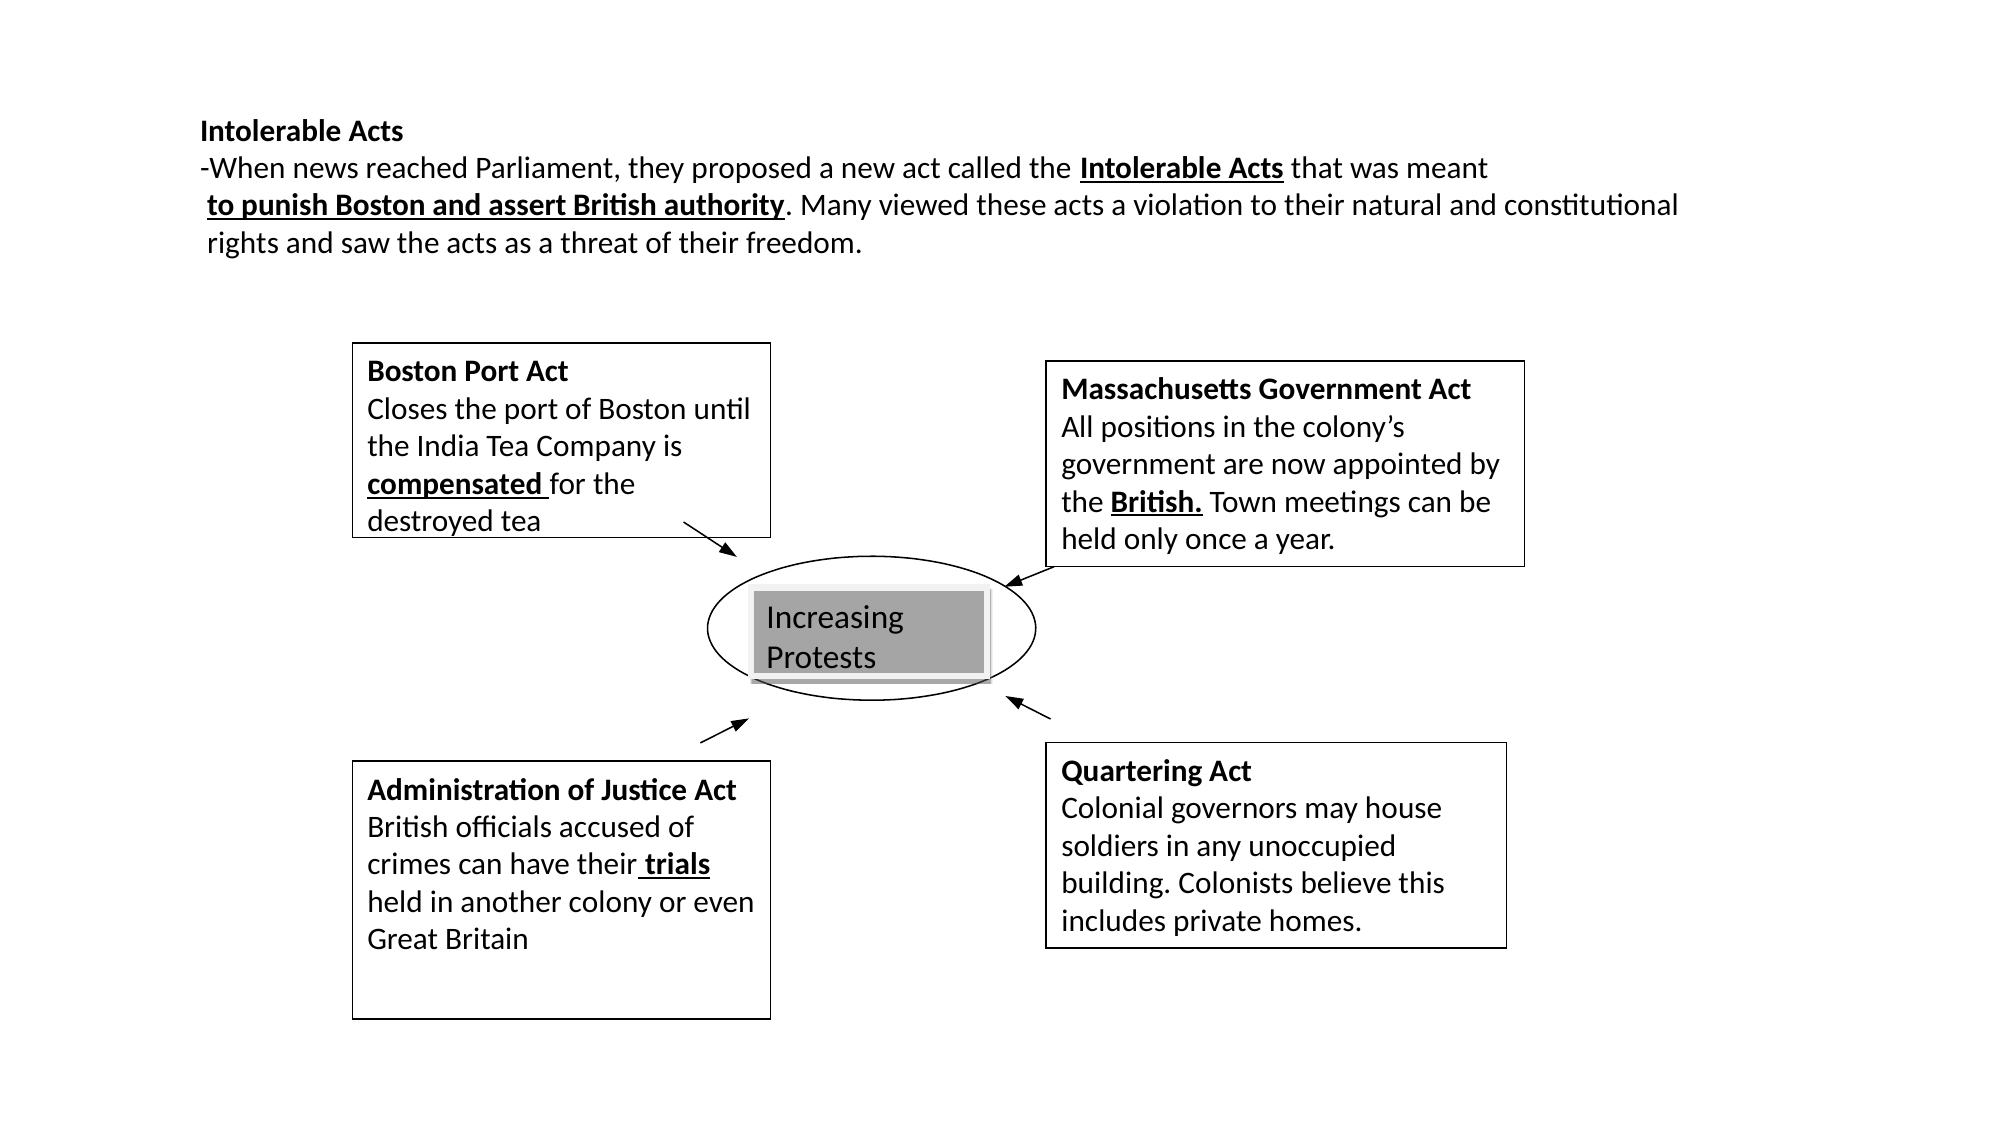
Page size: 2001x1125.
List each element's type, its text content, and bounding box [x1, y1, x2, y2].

text_box Increasing Protests [751, 587, 988, 677]
text_box Administration of Justice Act British officials accused of crimes can have their trials held in another colony or even Great Britain [352, 761, 771, 1020]
text_box Quartering Act Colonial governors may house soldiers in any unoccupied building. Colonists believe this includes private homes. [1046, 742, 1507, 949]
text_box Intolerable Acts -When news reached Parliament, they proposed a new act called the Intolerable Acts that was meant to punish Boston and assert British authority. Many viewed these acts a violation to their natural and constitutional rights and saw the acts as a threat of their freedom. [185, 102, 1815, 312]
text_box [707, 556, 1036, 677]
text_box Massachusetts Government Act All positions in the colony’s government are now appointed by the British. Town meetings can be held only once a year. [1046, 360, 1525, 567]
text_box [767, 684, 976, 701]
text_box Boston Port Act Closes the port of Boston until the India Tea Company is compensated for the destroyed tea [352, 343, 771, 538]
